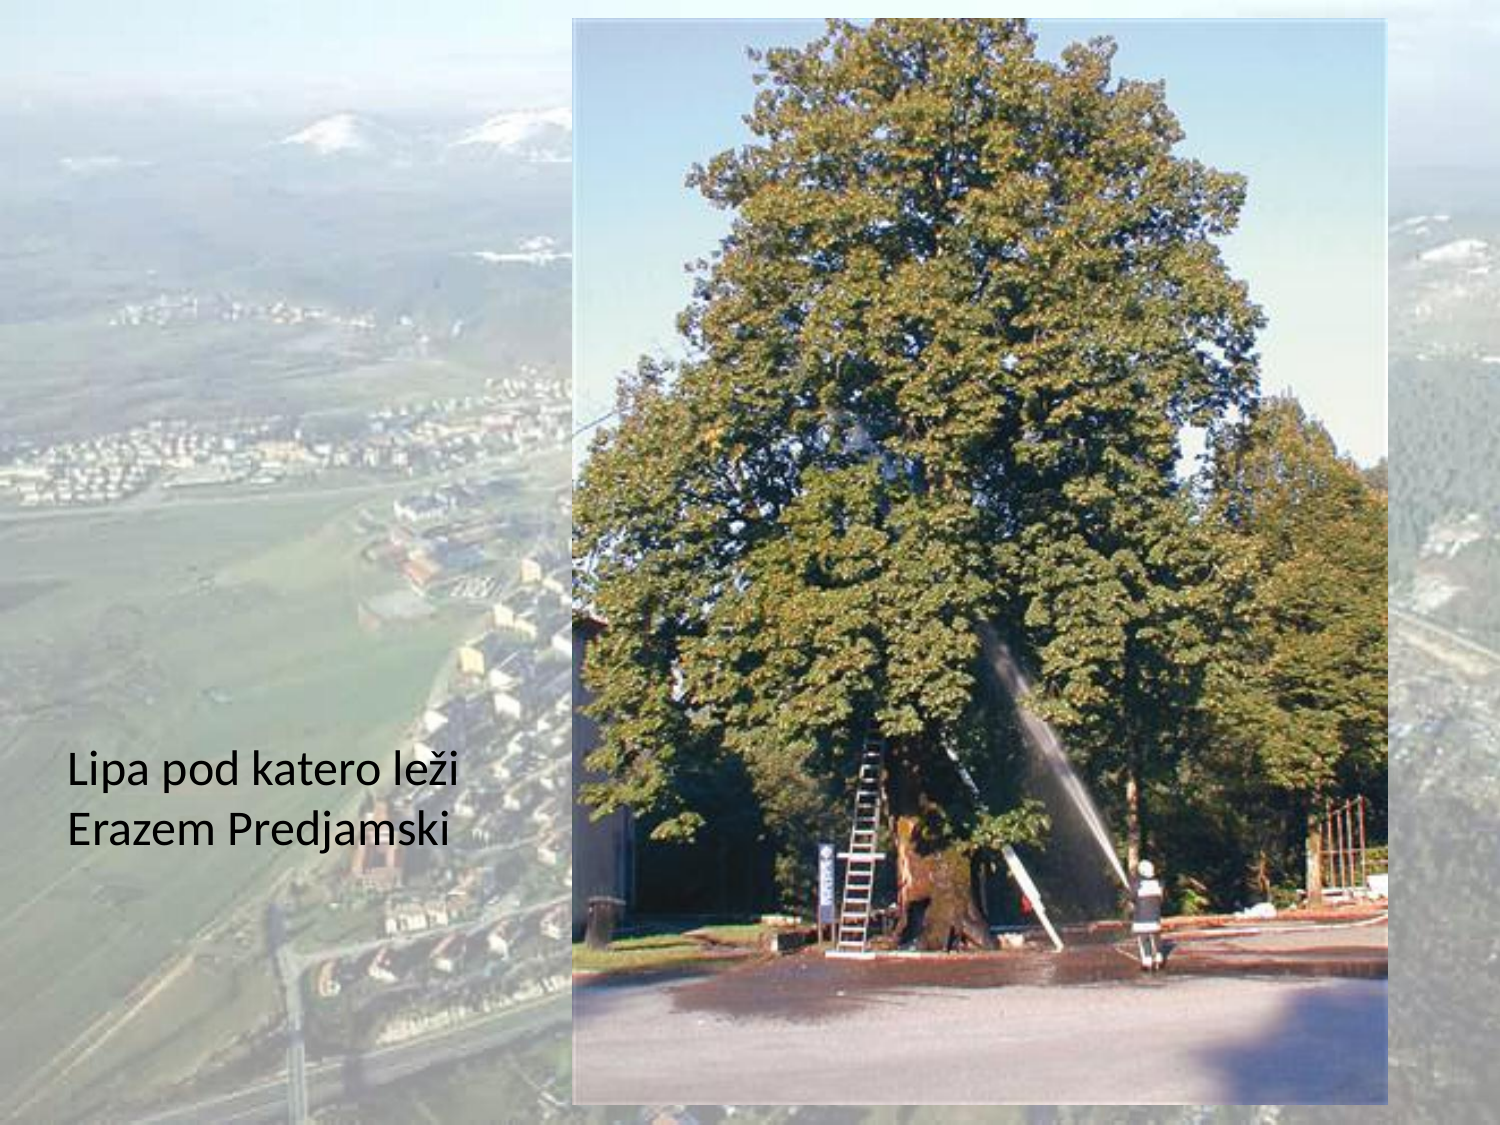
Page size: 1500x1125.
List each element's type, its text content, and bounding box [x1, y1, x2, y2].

text_box Lipa pod katero leži Erazem Predjamski [53, 727, 491, 863]
picture [0, 0, 1500, 1125]
